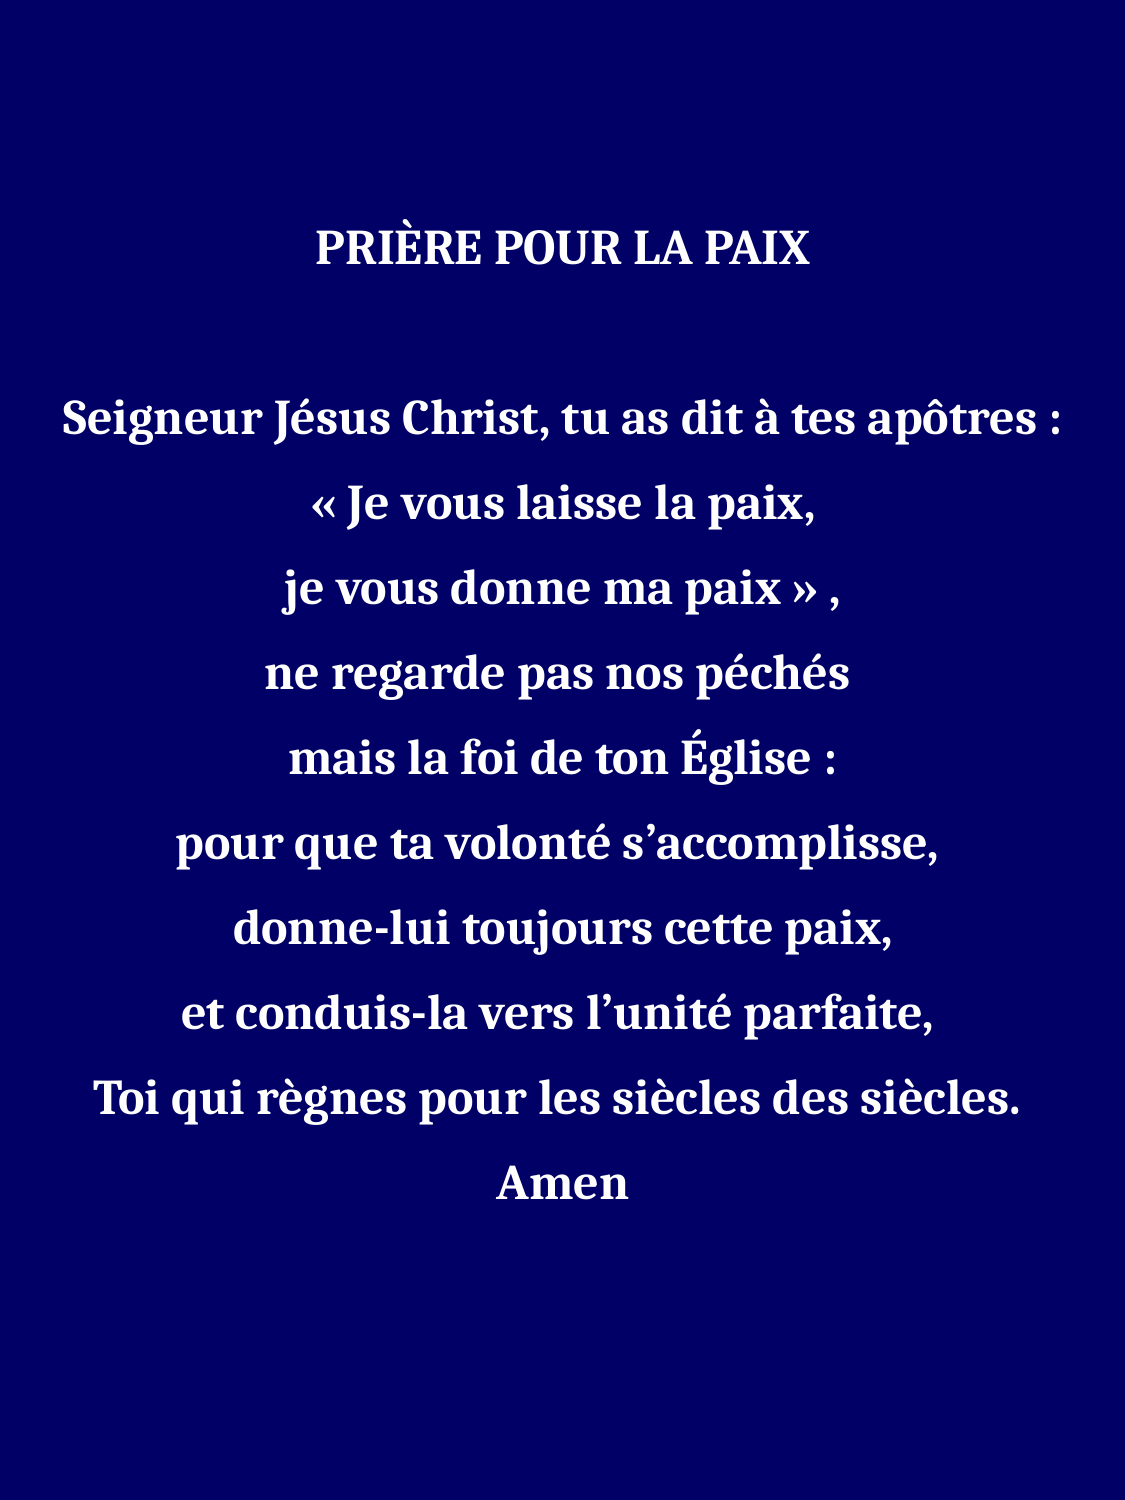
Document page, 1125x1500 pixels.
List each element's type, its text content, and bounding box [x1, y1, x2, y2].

text_box PRIÈRE POUR LA PAIX Seigneur Jésus Christ, tu as dit à tes apôtres : « Je vous laisse la paix, je vous donne ma paix » , ne regarde pas nos péchés mais la foi de ton Église : pour que ta volonté s’accomplisse, donne-lui toujours cette paix, et conduis-la vers l’unité parfaite, Toi qui règnes pour les siècles des siècles. Amen [0, 207, 1125, 1217]
